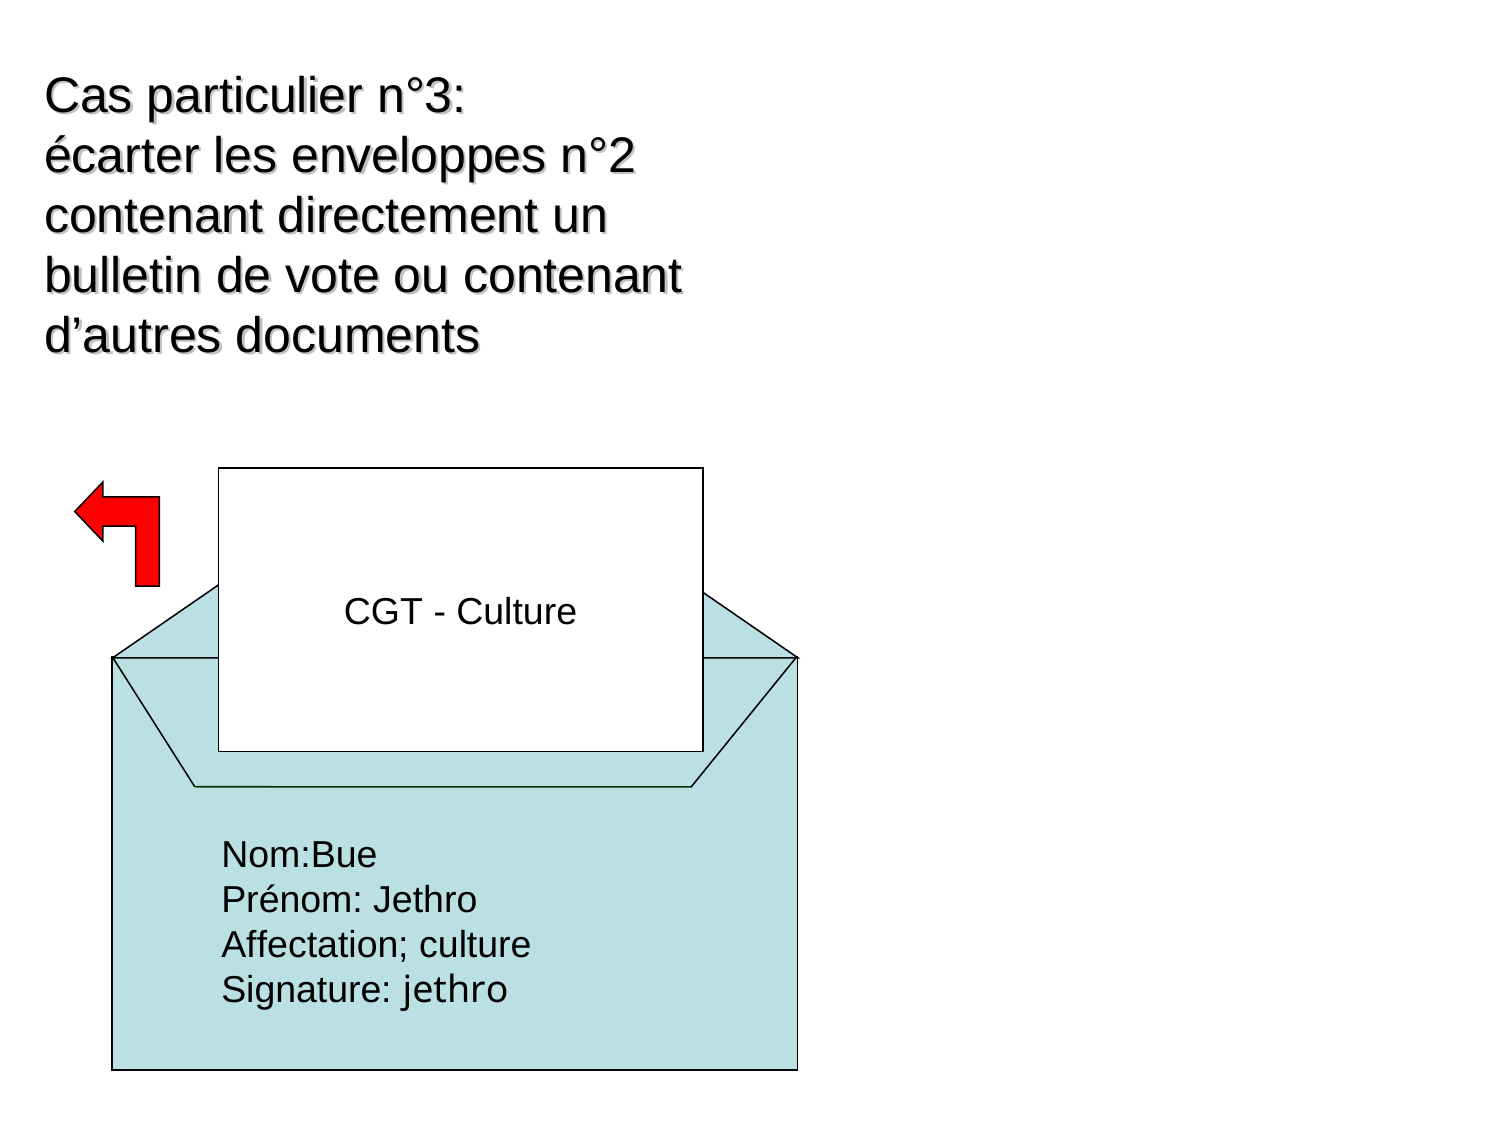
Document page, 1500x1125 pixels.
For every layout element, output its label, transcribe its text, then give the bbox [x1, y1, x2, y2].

text_box CGT - Culture [218, 467, 703, 752]
text_box Cas particulier n°3: écarter les enveloppes n°2 contenant directement un bulletin de vote ou contenant d’autres documents [29, 54, 780, 371]
text_box Nom:Bue Prénom: Jethro Affectation; culture Signature: jethro [206, 822, 547, 1018]
text_box [112, 585, 798, 1071]
text_box [74, 481, 160, 587]
